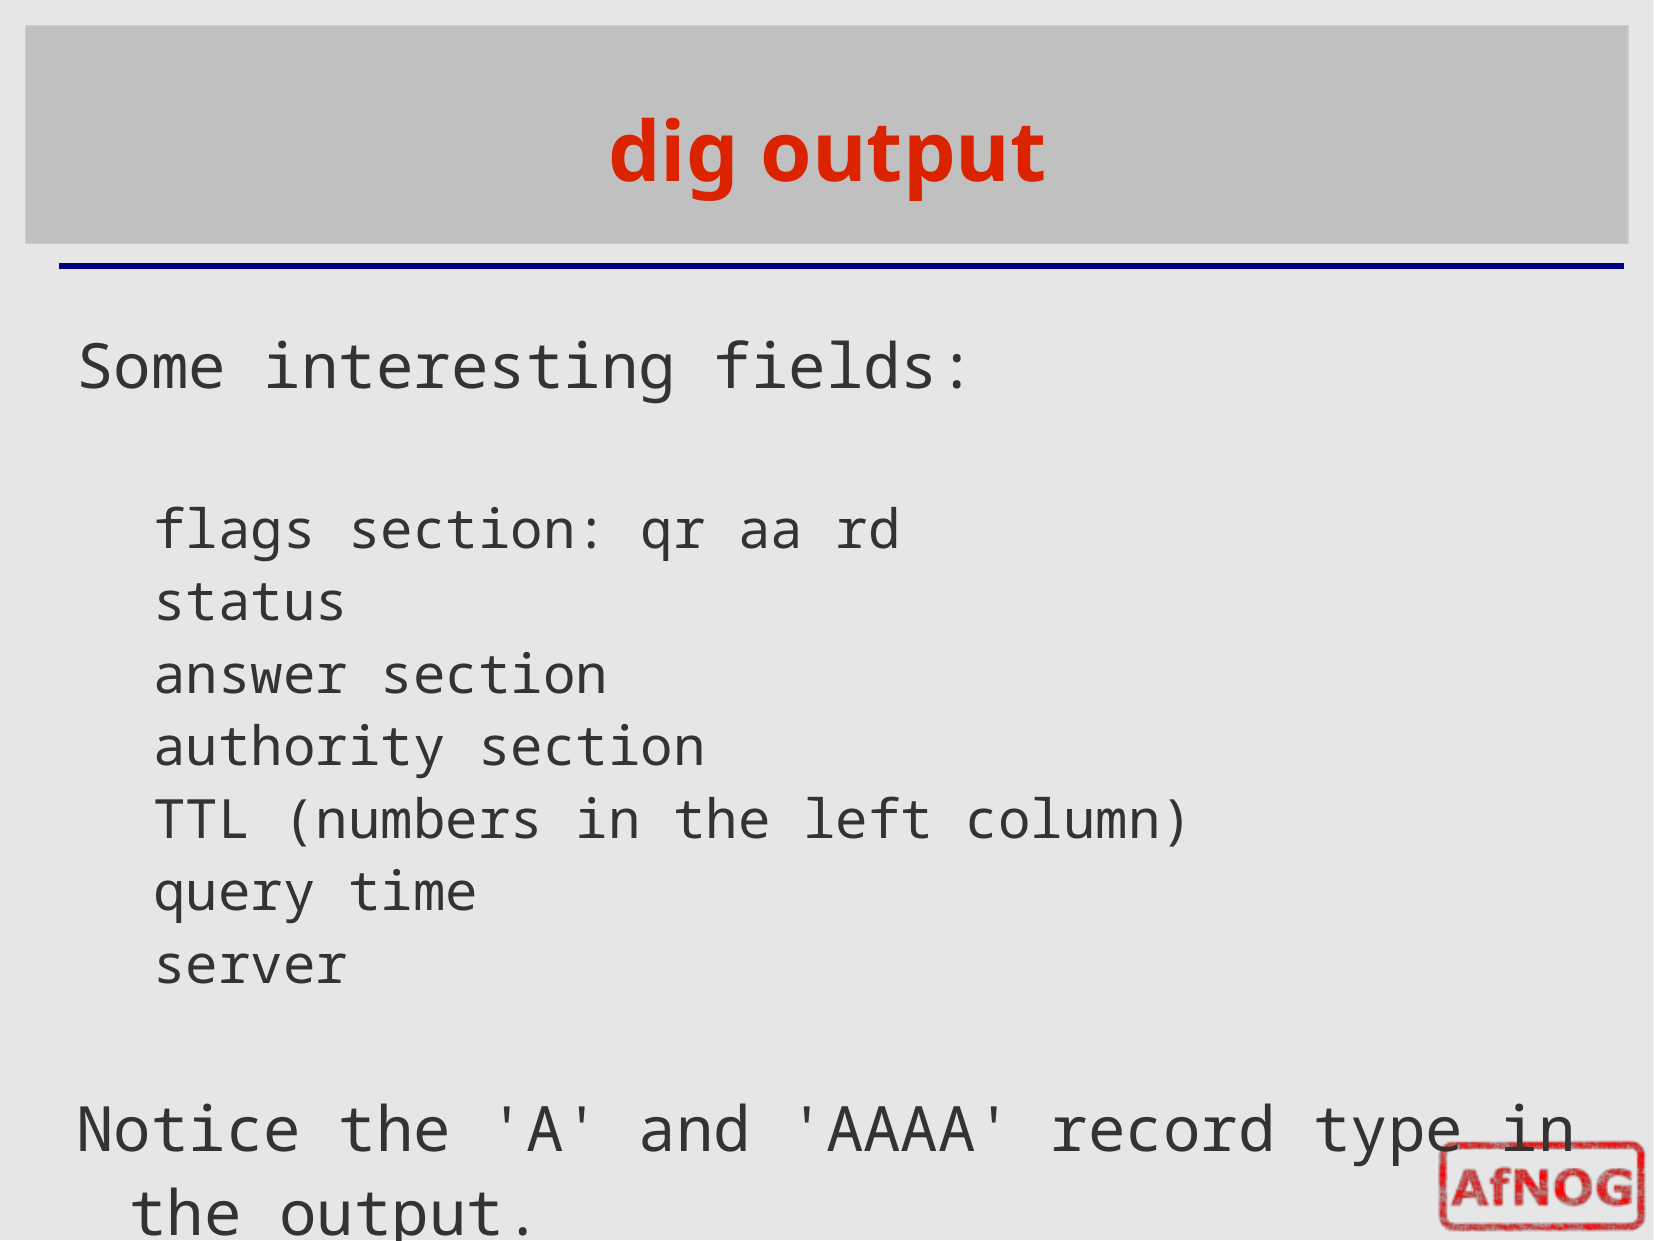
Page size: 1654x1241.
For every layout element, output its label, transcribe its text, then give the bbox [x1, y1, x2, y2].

title dig output [121, 46, 1534, 254]
list Some interesting fields: flags section: qr aa rd status answer section authority section TTL (numbers in the left column) query time server Notice the 'A' and 'AAAA' record type in the output. [59, 322, 1595, 1141]
picture [1437, 1139, 1648, 1235]
